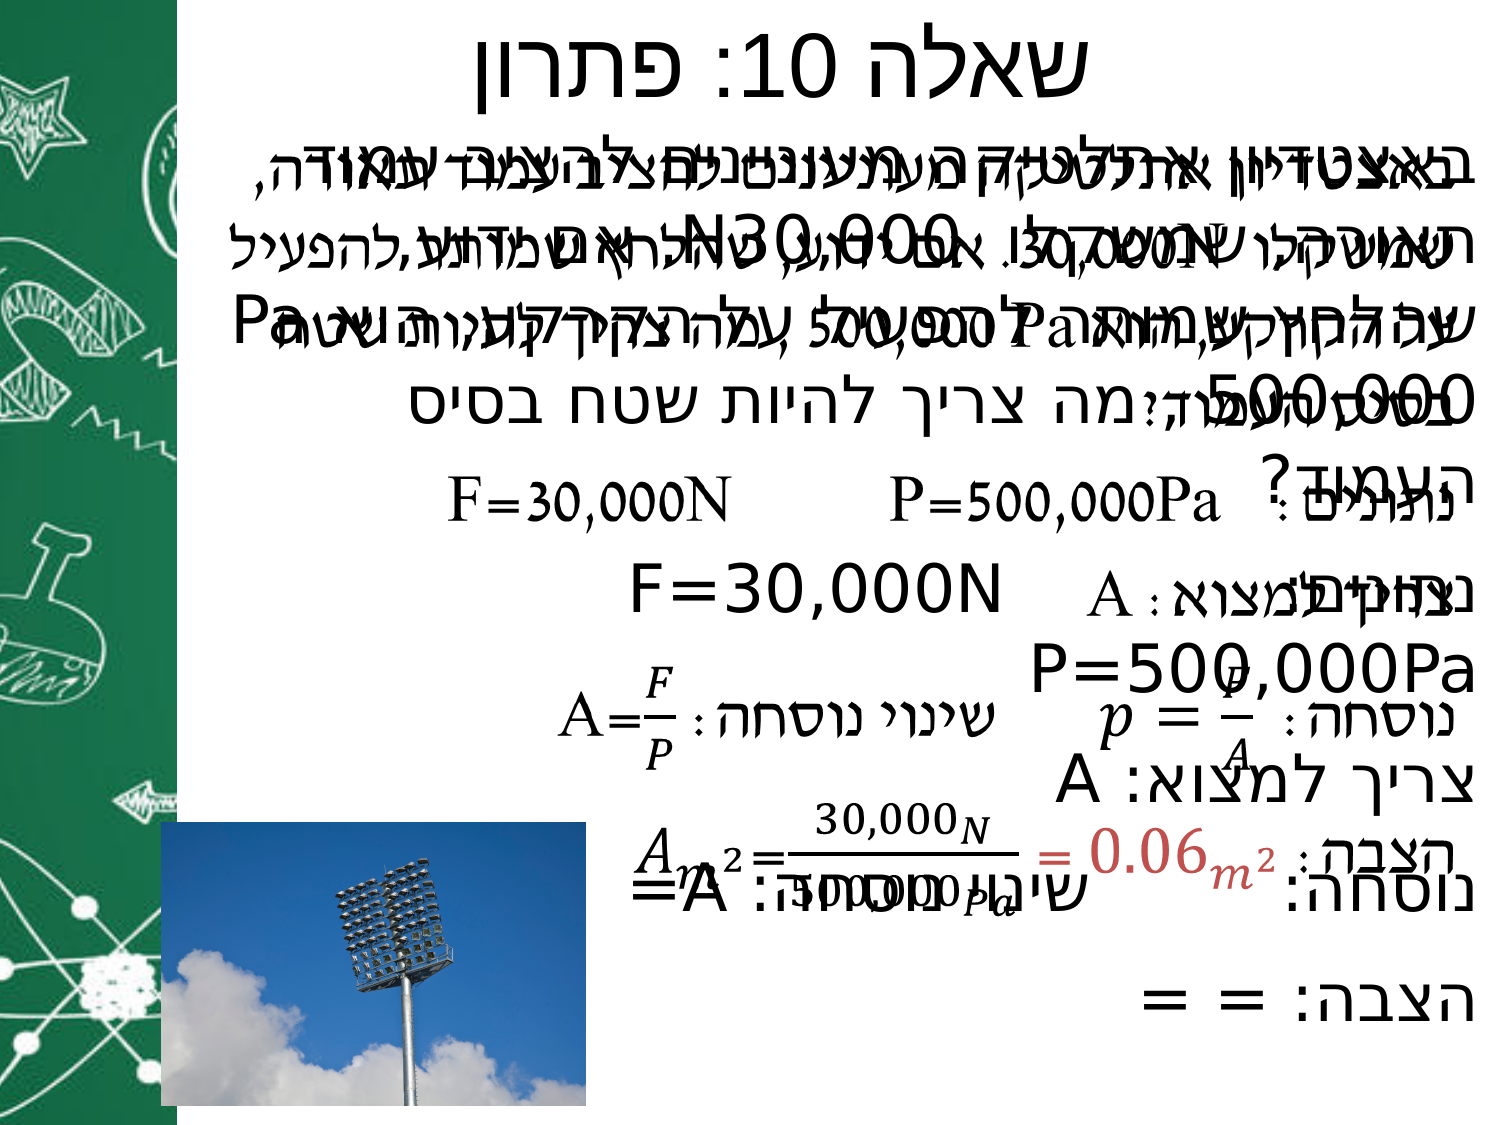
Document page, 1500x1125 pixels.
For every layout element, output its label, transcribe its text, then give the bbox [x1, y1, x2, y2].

list [177, 109, 1495, 1125]
title שאלה 10: פתרון [177, 0, 1457, 109]
picture [0, 0, 586, 1125]
